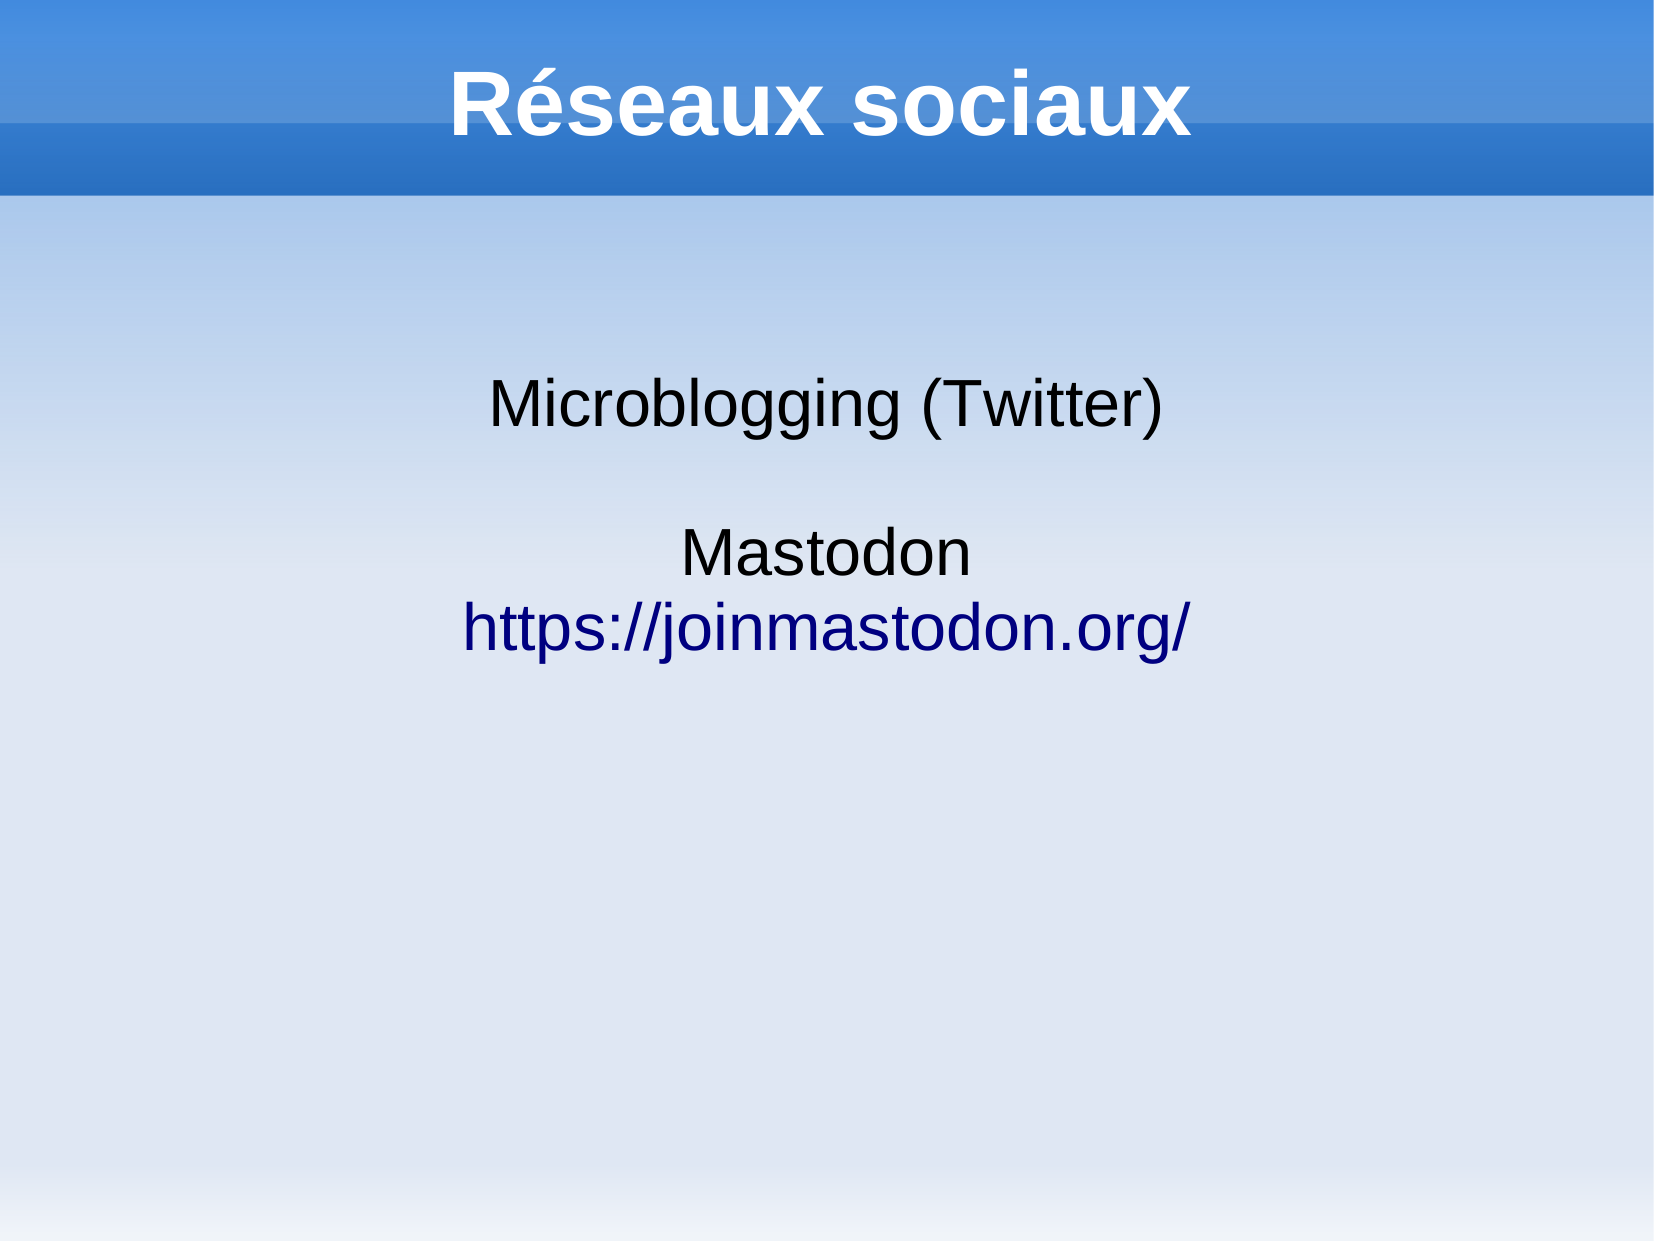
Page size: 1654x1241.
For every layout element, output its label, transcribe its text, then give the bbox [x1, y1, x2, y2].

title Réseaux sociaux [76, 0, 1565, 208]
picture [0, 0, 1654, 1241]
subtitle Microblogging (Twitter) Mastodon https://joinmastodon.org/ [82, 290, 1571, 815]
